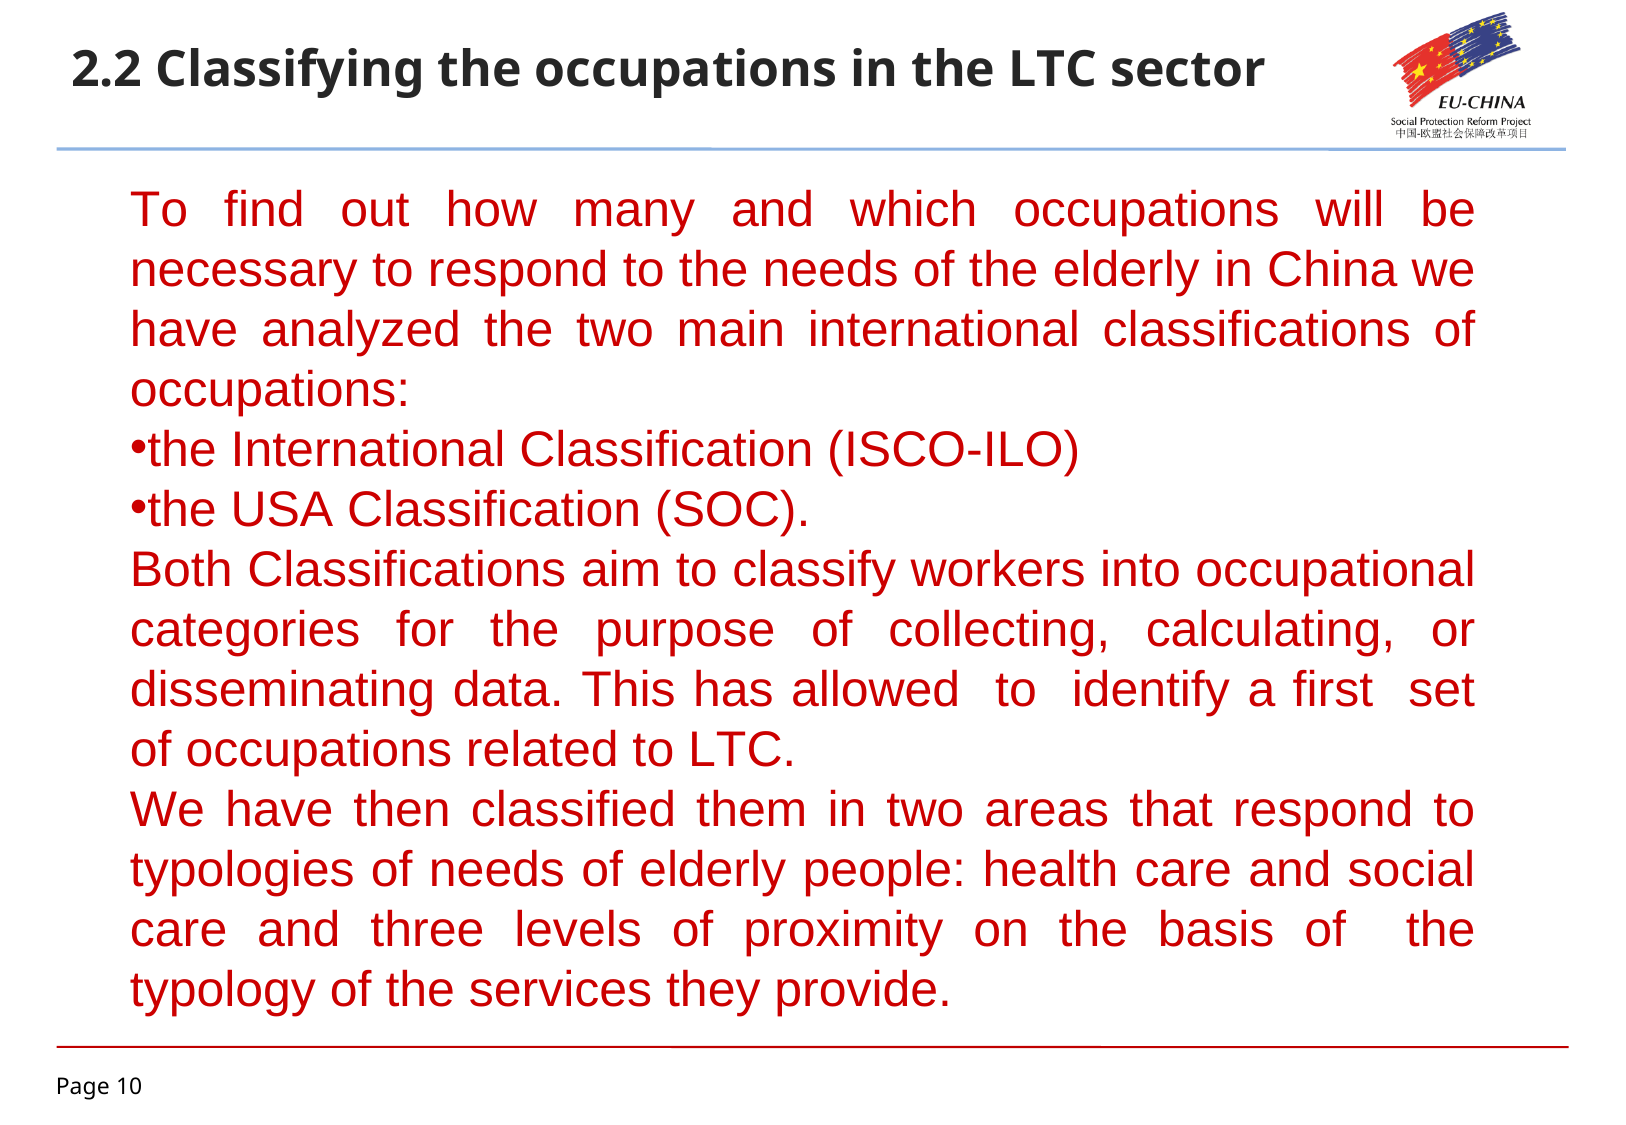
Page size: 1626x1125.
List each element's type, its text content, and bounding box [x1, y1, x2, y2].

text_box 2.2 Classifying the occupations in the LTC sector [56, 28, 1359, 135]
picture [1386, 0, 1536, 147]
text_box To find out how many and which occupations will be necessary to respond to the needs of the elderly in China we have analyzed the two main international classifications of occupations: the International Classification (ISCO-ILO) the USA Classification (SOC). Both Classifications aim to classify workers into occupational categories for the purpose of collecting, calculating, or disseminating data. This has allowed to identify a first set of occupations related to LTC. We have then classified them in two areas that respond to typologies of needs of elderly people: health care and social care and three levels of proximity on the basis of the typology of the services they provide. [129, 413, 1477, 780]
